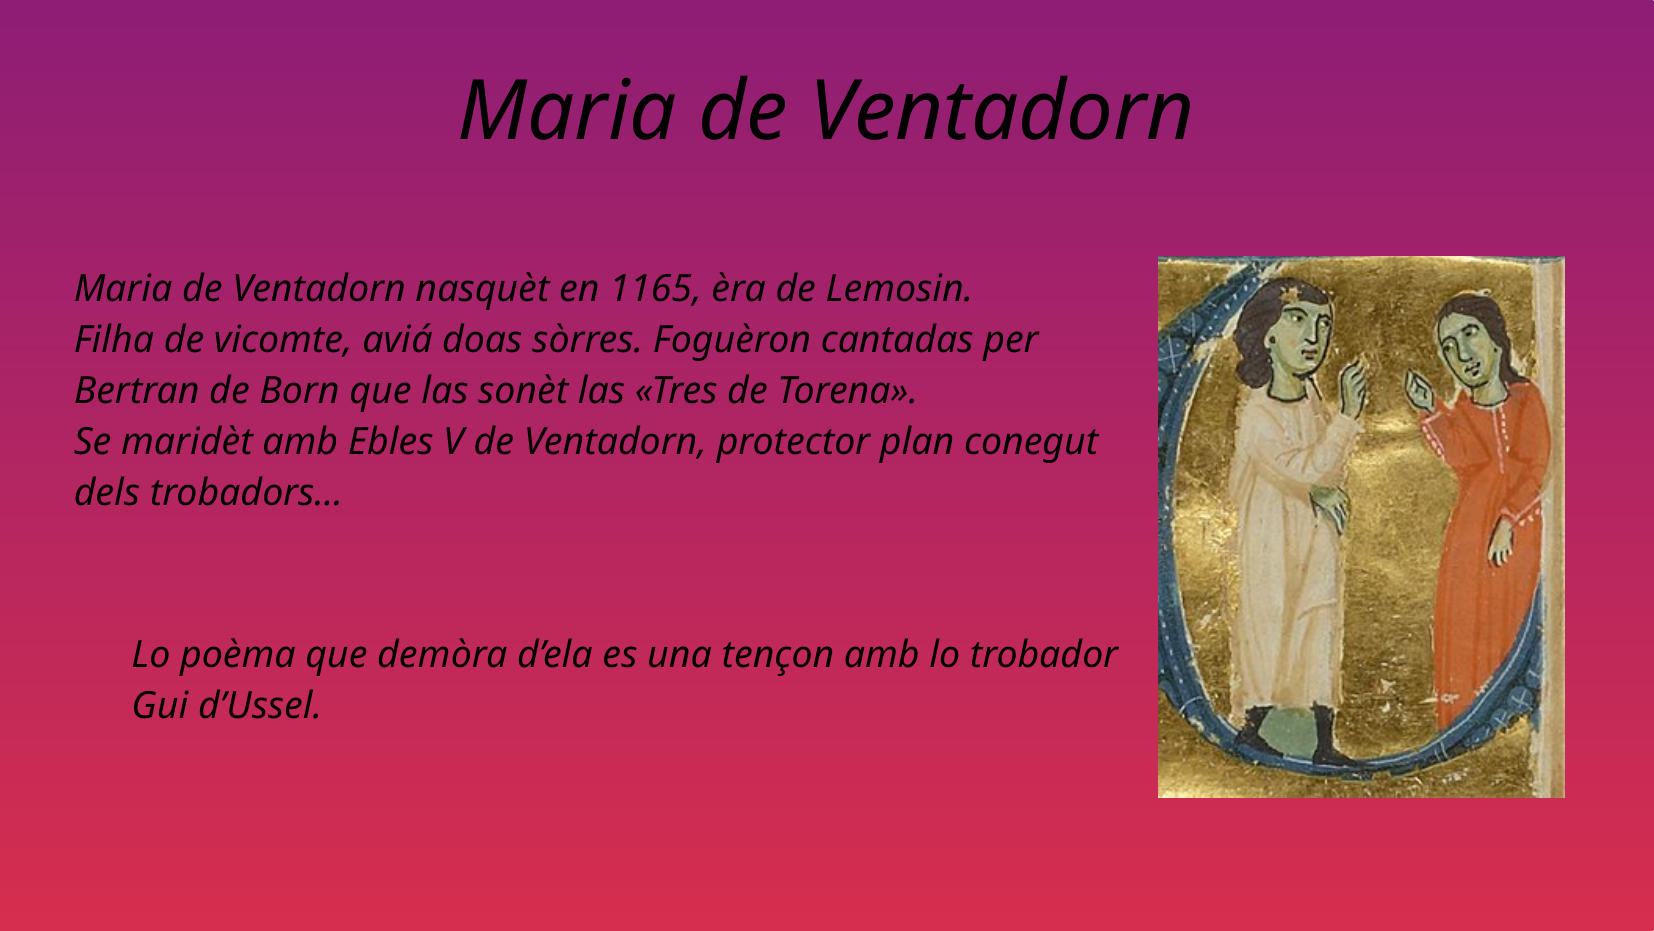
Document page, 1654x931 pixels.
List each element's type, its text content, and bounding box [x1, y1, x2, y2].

text_box Lo poèma que demòra d’ela es una tençon amb lo trobador Gui d’Ussel. [116, 620, 1150, 722]
title Maria de Ventadorn [82, 29, 1571, 185]
text_box Maria de Ventadorn nasquèt en 1165, èra de Lemosin. Filha de vicomte, aviá doas sòrres. Foguèron cantadas per Bertran de Born que las sonèt las «Tres de Torena». Se maridèt amb Ebles V de Ventadorn, protector plan conegut dels trobadors... [59, 253, 1153, 487]
picture [1158, 256, 1565, 798]
